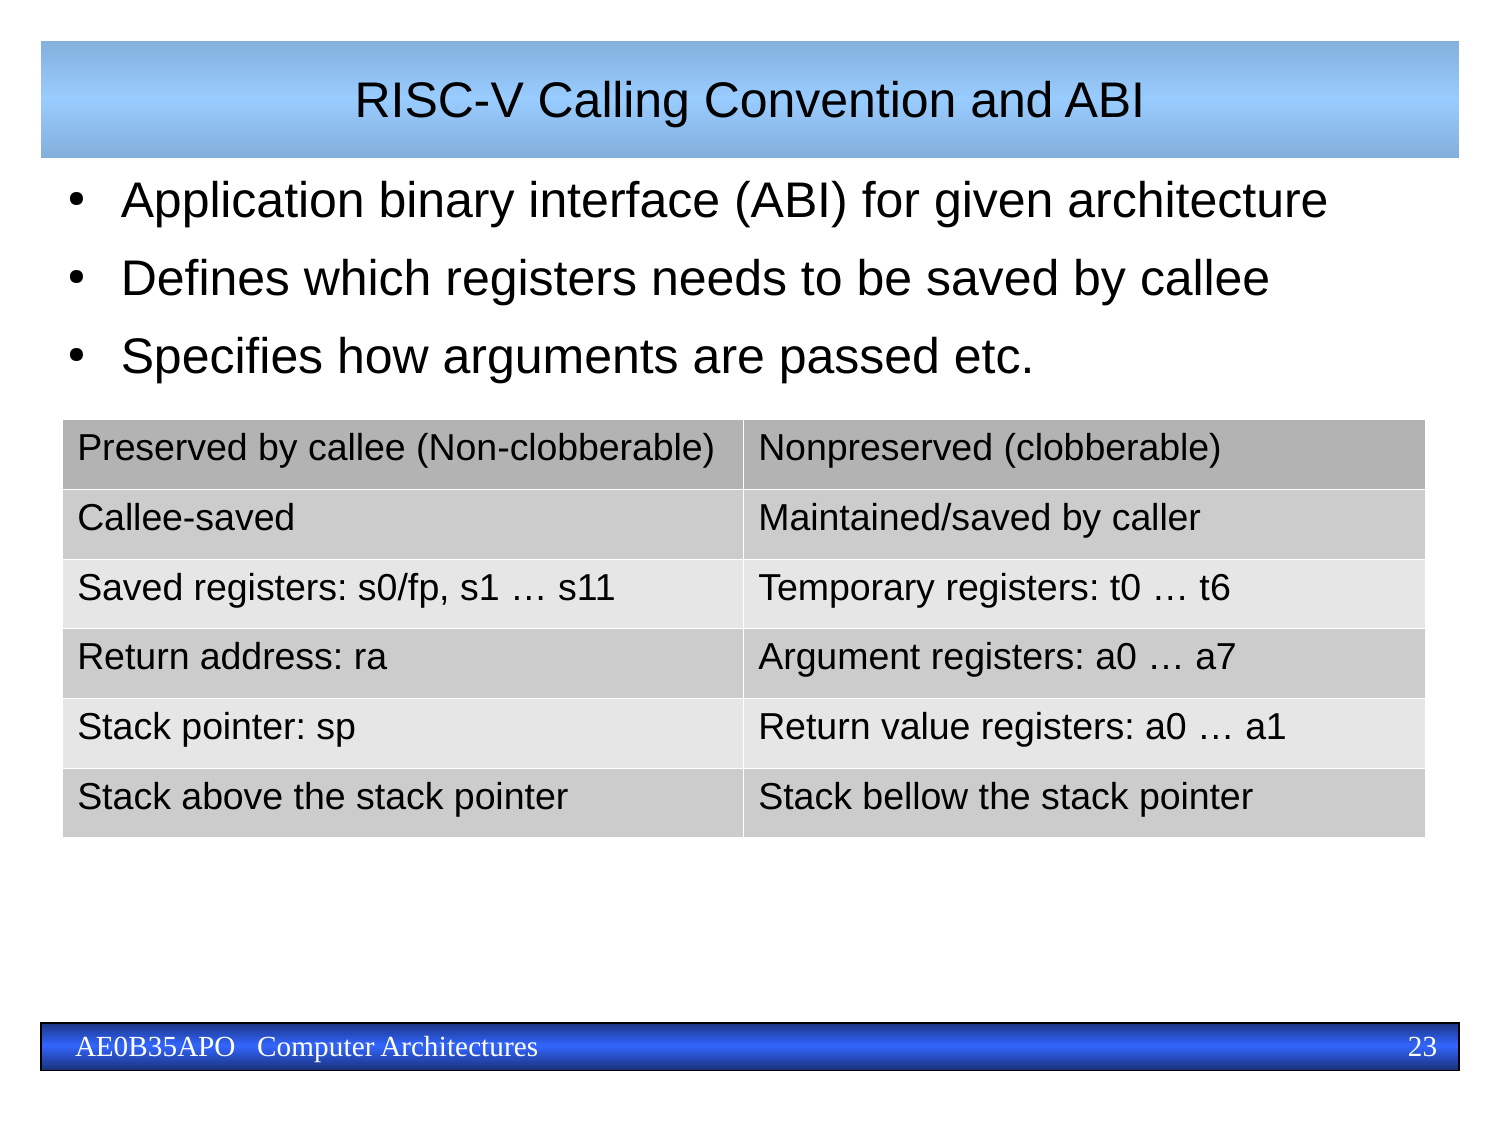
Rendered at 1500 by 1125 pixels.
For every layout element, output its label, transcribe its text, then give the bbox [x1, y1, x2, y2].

table_cell Callee-saved [63, 490, 743, 559]
table_header Preserved by callee (Non-clobberable) [63, 420, 743, 489]
table_cell Maintained/saved by caller [744, 490, 1425, 559]
table_header Nonpreserved (clobberable) [744, 420, 1425, 489]
table_cell Stack bellow the stack pointer [744, 769, 1425, 837]
title RISC-V Calling Convention and ABI [41, 41, 1459, 158]
table_cell Stack pointer: sp [63, 699, 743, 768]
table_cell Return address: ra [63, 629, 743, 698]
table_cell Temporary registers: t0 … t6 [744, 560, 1425, 628]
table_cell Saved registers: s0/fp, s1 … s11 [63, 560, 743, 628]
table_cell Stack above the stack pointer [63, 769, 743, 837]
table_cell Argument registers: a0 … a7 [744, 629, 1425, 698]
list Application binary interface (ABI) for given architecture Defines which registers needs to be saved by callee Specifies how arguments are passed etc. [49, 172, 1438, 388]
table_cell Return value registers: a0 … a1 [744, 699, 1425, 768]
